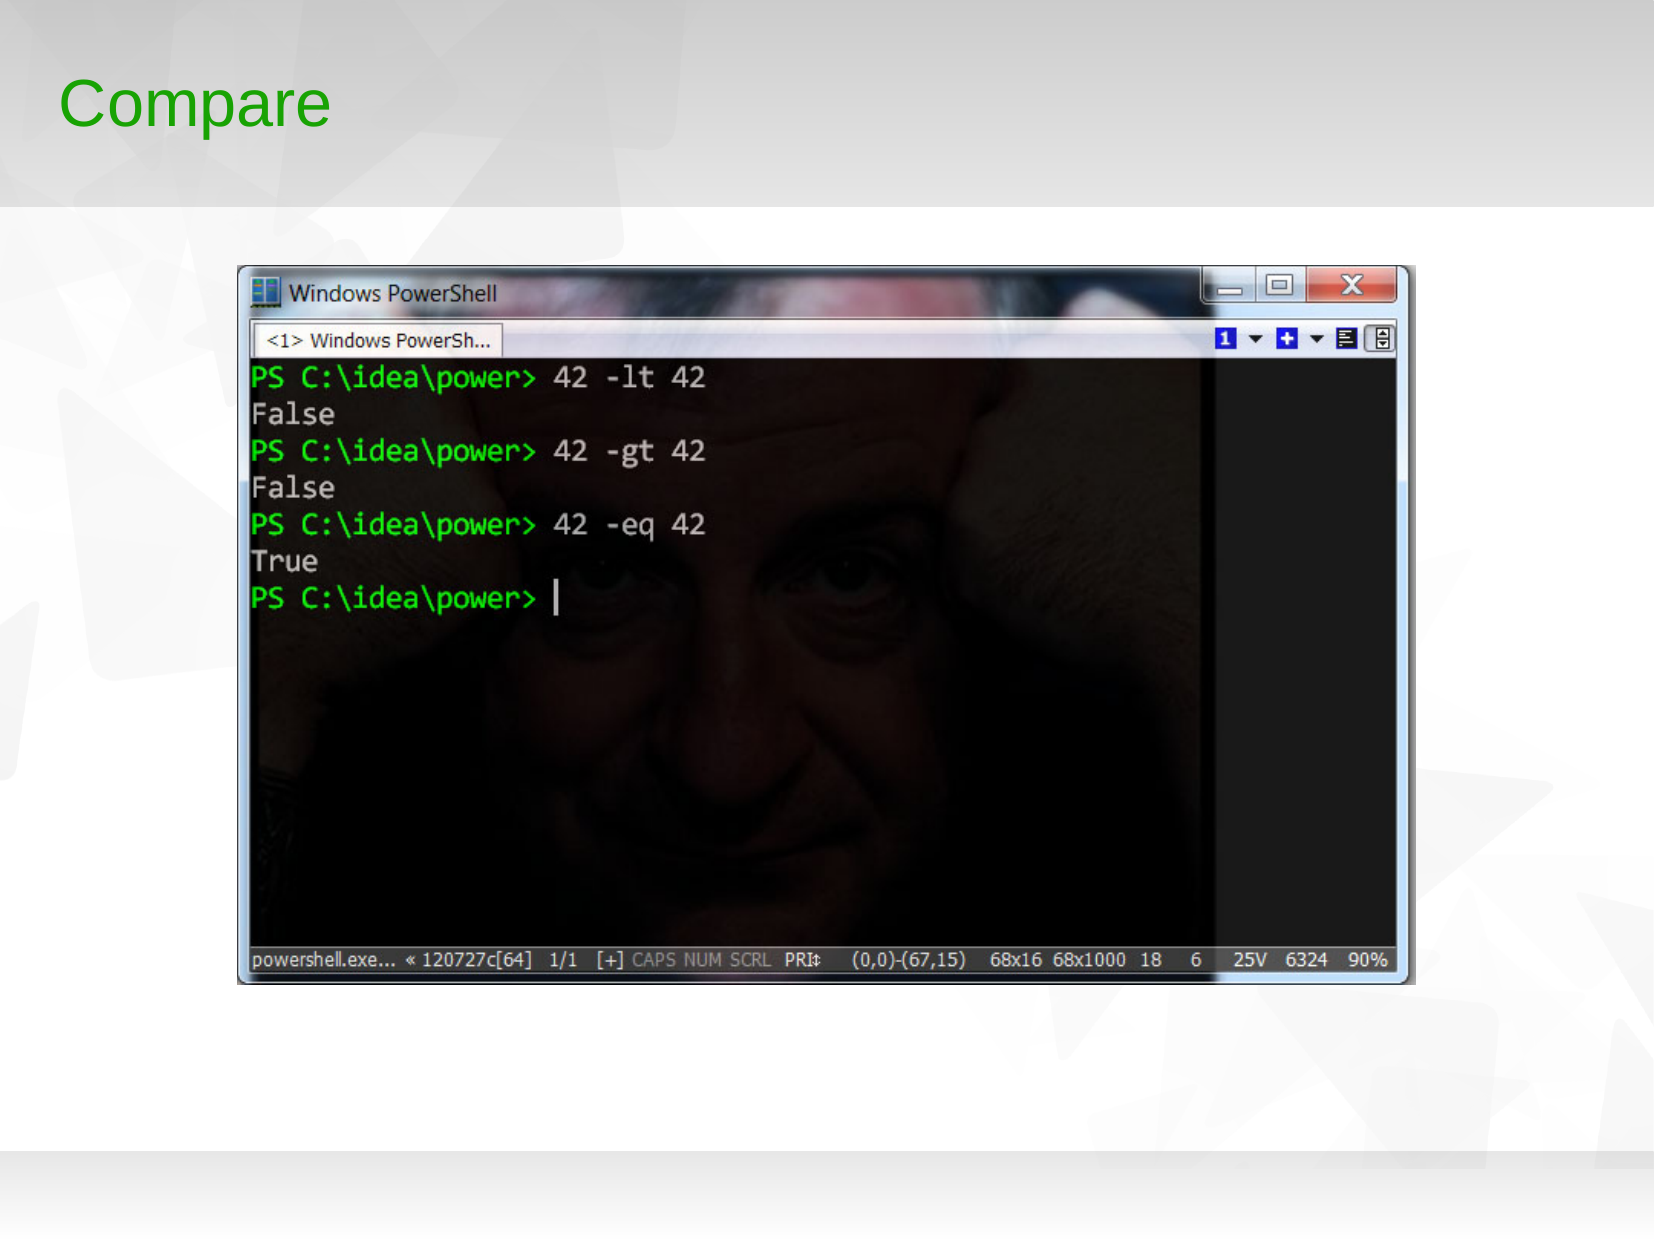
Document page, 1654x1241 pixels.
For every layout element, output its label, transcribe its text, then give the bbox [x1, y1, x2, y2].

title Compare [59, 29, 1595, 178]
picture [0, 0, 1654, 1169]
